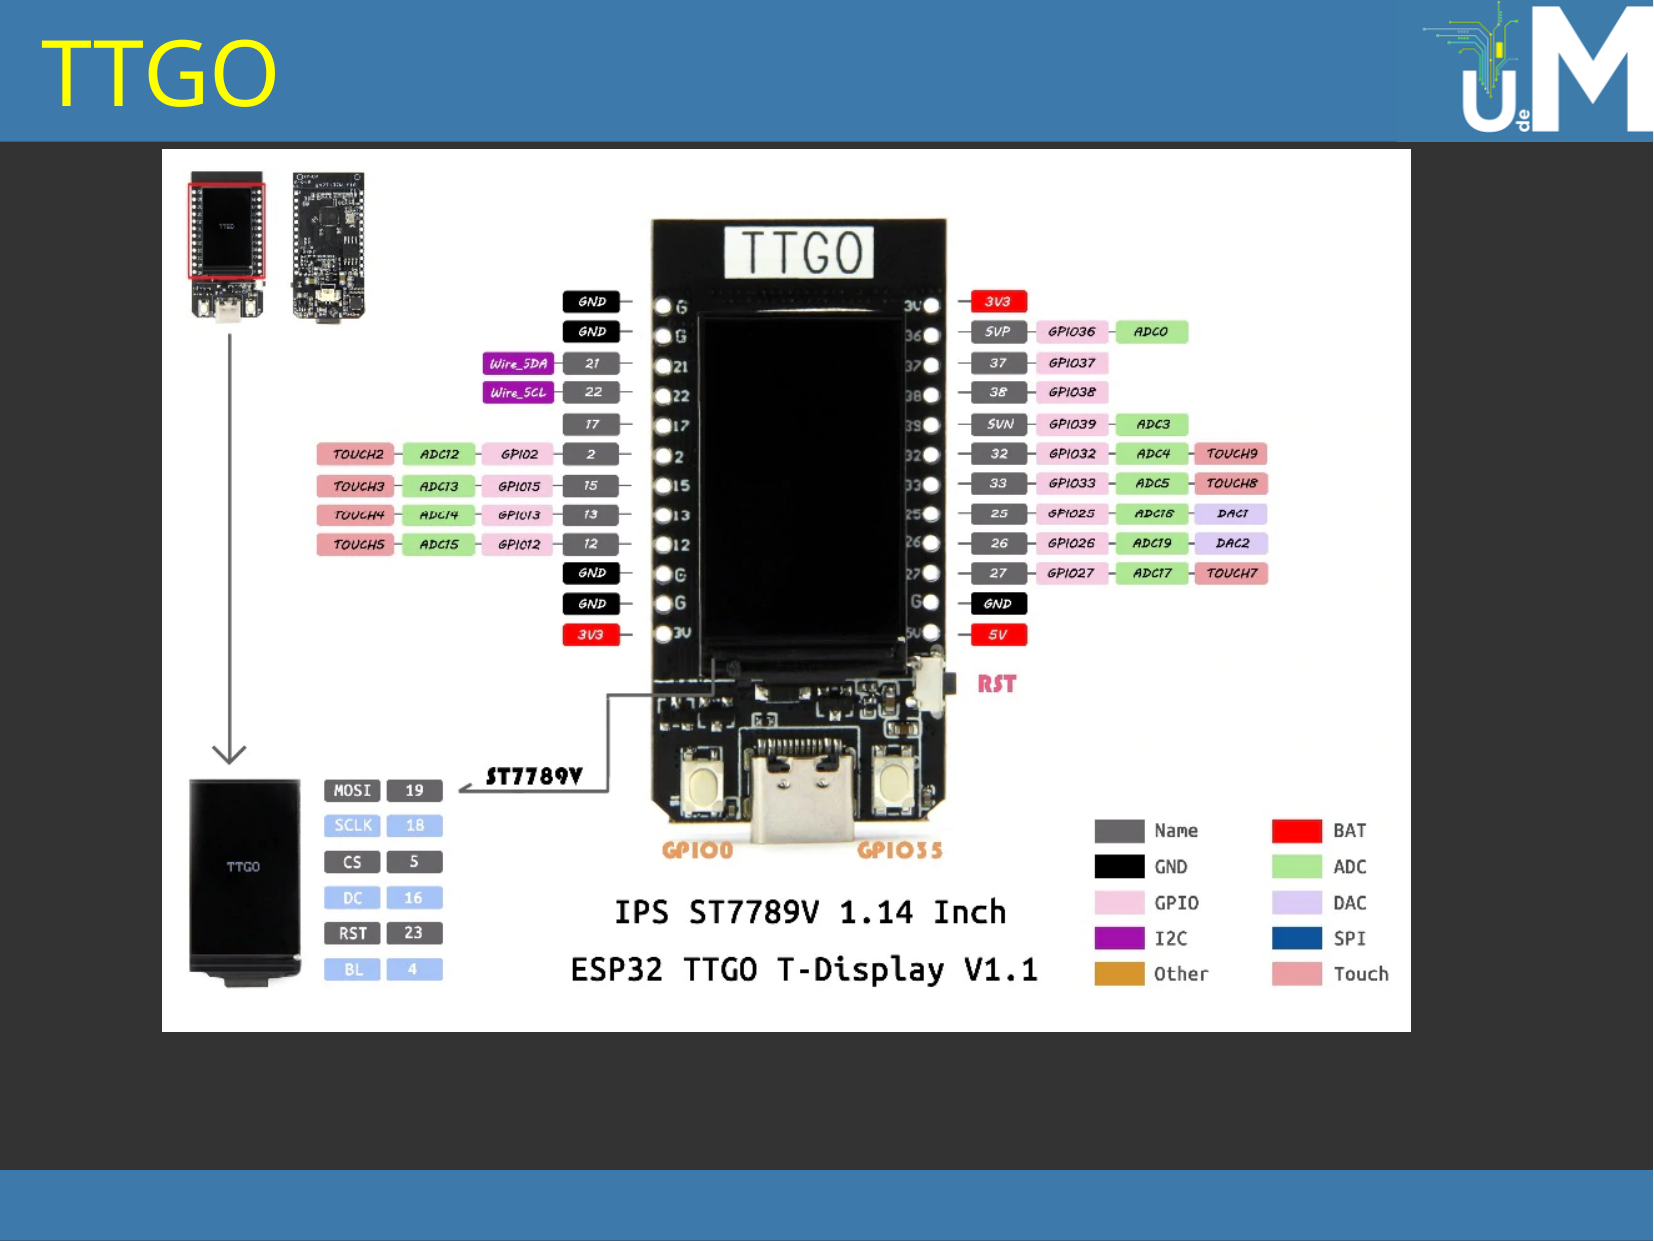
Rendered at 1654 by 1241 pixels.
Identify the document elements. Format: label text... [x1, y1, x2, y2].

title TTGO [41, 9, 1411, 133]
picture [1397, 0, 1654, 142]
picture [162, 149, 1411, 1032]
list [45, 195, 1606, 1158]
